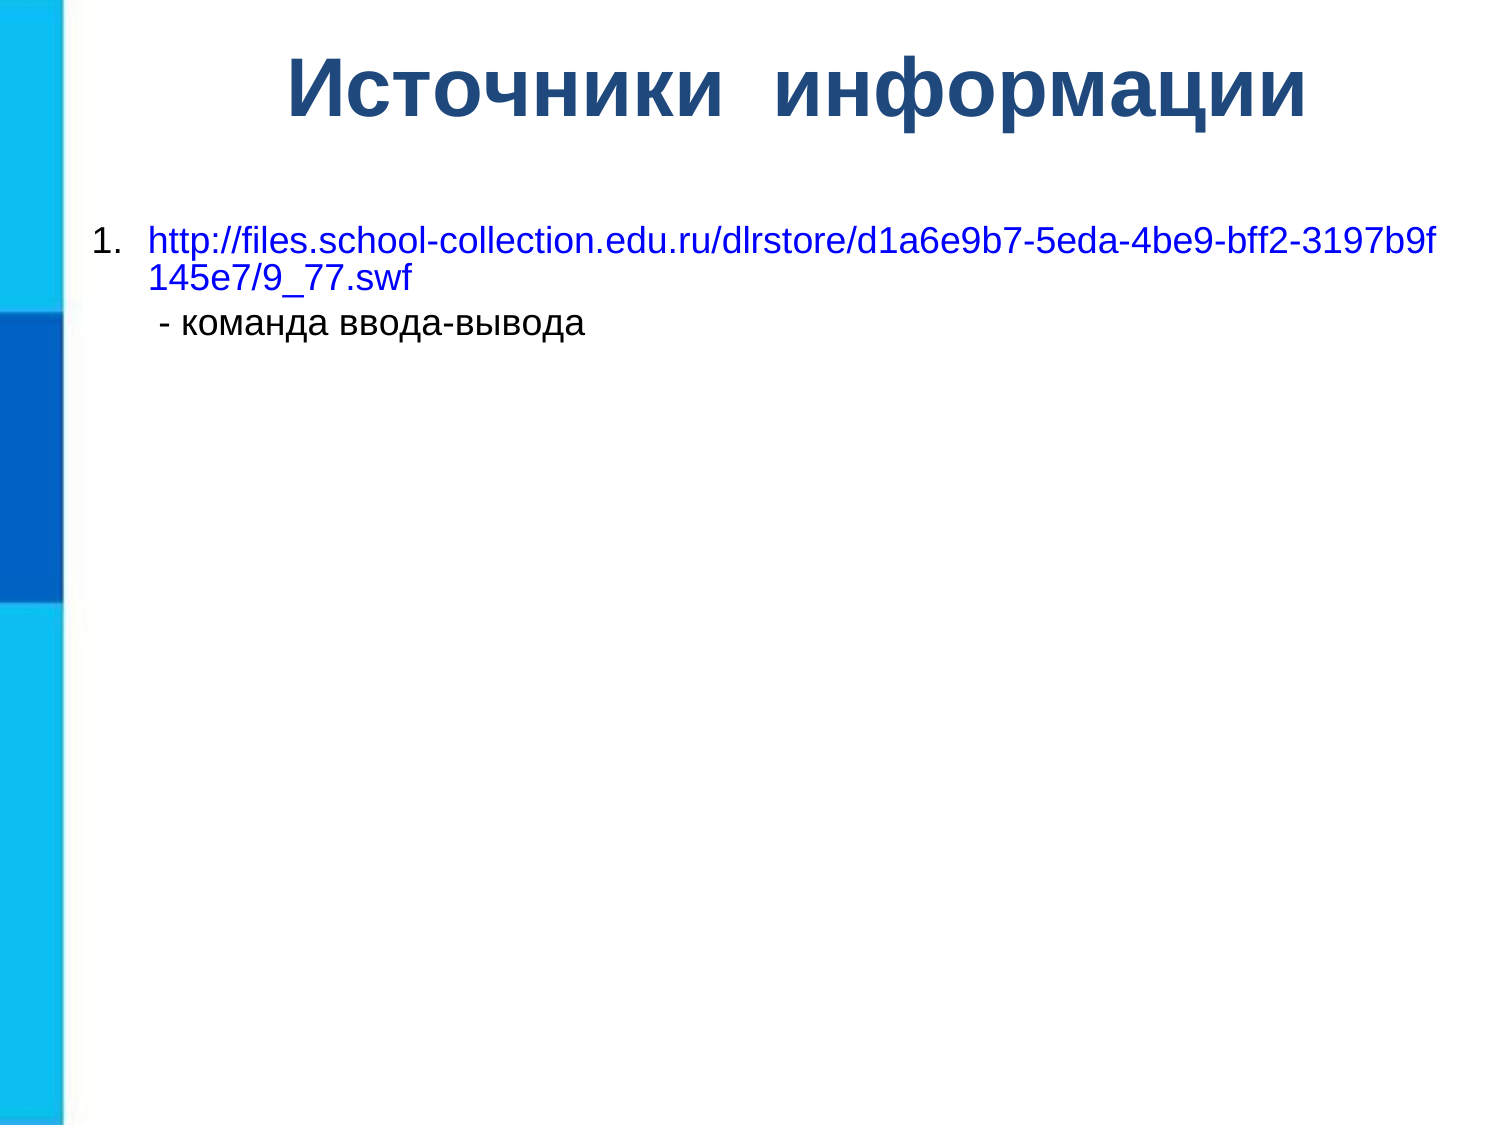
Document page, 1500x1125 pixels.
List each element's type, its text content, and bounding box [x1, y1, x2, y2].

text_box Источники информации [171, 30, 1425, 135]
picture [0, 0, 1500, 1125]
text_box http://files.school-collection.edu.ru/dlrstore/d1a6e9b7-5eda-4be9-bff2-3197b9f145e7/9_77.swf - команда ввода-вывода [76, 207, 1459, 314]
